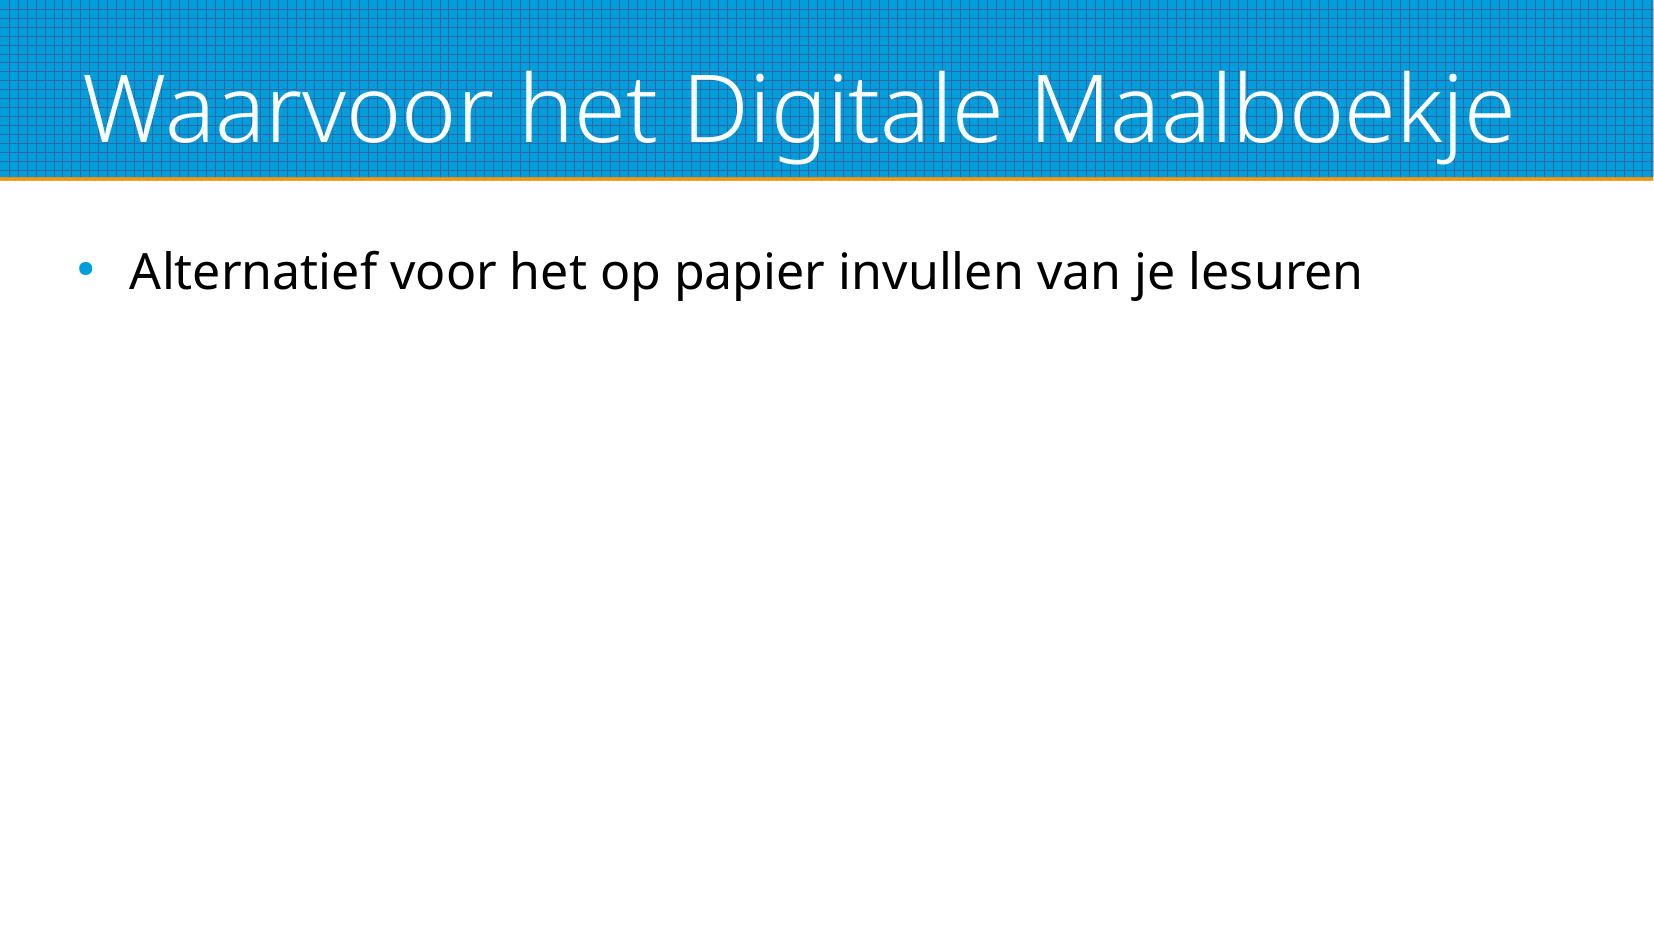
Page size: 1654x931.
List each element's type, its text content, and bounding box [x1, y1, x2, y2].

list Alternatief voor het op papier invullen van je lesuren [59, 236, 1540, 811]
title Waarvoor het Digitale Maalboekje [82, 14, 1571, 171]
